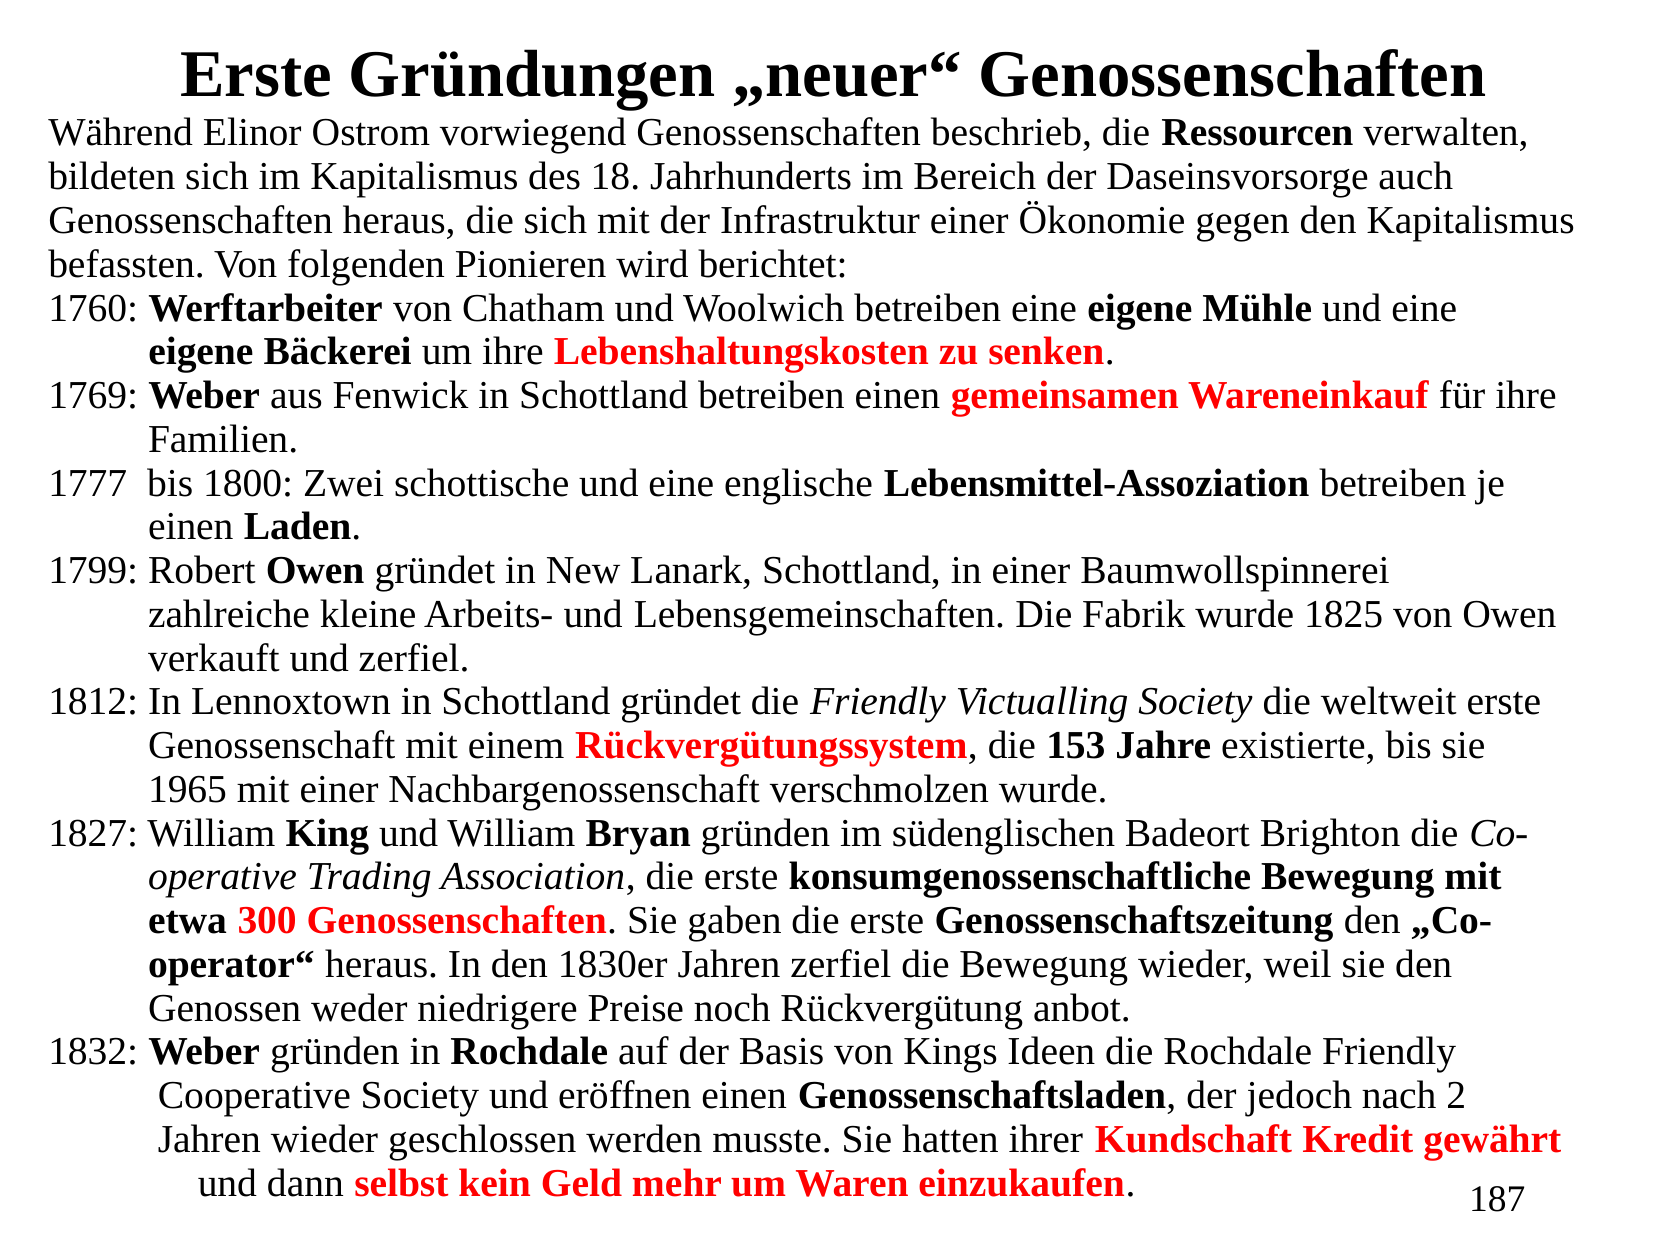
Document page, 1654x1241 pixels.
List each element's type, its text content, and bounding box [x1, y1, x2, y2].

title [82, 49, 1571, 257]
text_box Erste Gründungen „neuer“ Genossenschaften Während Elinor Ostrom vorwiegend Genossenschaften beschrieb, die Ressourcen verwalten, bildeten sich im Kapitalismus des 18. Jahrhunderts im Bereich der Daseinsvorsorge auch Genossenschaften heraus, die sich mit der Infrastruktur einer Ökonomie gegen den Kapitalismus befassten. Von folgenden Pionieren wird berichtet: 1760: Werftarbeiter von Chatham und Woolwich betreiben eine eigene Mühle und eine eigene Bäckerei um ihre Lebenshaltungskosten zu senken. 1769: Weber aus Fenwick in Schottland betreiben einen gemeinsamen Wareneinkauf für ihre Familien. 1777 bis 1800: Zwei schottische und eine englische Lebensmittel-Assoziation betreiben je einen Laden. 1799: Robert Owen gründet in New Lanark, Schottland, in einer Baumwollspinnerei zahlreiche kleine Arbeits- und Lebensgemeinschaften. Die Fabrik wurde 1825 von Owen verkauft und zerfiel. 1812: In Lennoxtown in Schottland gründet die Friendly Victualling Society die weltweit erste Genossenschaft mit einem Rückvergütungssystem, die 153 Jahre existierte, bis sie 1965 mit einer Nachbargenossenschaft verschmolzen wurde. 1827: William King und William Bryan gründen im südenglischen Badeort Brighton die Co- operative Trading Association, die erste konsumgenossenschaftliche Bewegung mit etwa 300 Genossenschaften. Sie gaben die erste Genossenschaftszeitung den „Co- operator“ heraus. In den 1830er Jahren zerfiel die Bewegung wieder, weil sie den Genossen weder niedrigere Preise noch Rückvergütung anbot. 1832: Weber gründen in Rochdale auf der Basis von Kings Ideen die Rochdale Friendly Cooperative Society und eröffnen einen Genossenschaftsladen, der jedoch nach 2 Jahren wieder geschlossen werden musste. Sie hatten ihrer Kundschaft Kredit gewährt und dann selbst kein Geld mehr um Waren einzukaufen. [33, 29, 1635, 1219]
text_box <Foliennummer> [1340, 1170, 1654, 1241]
